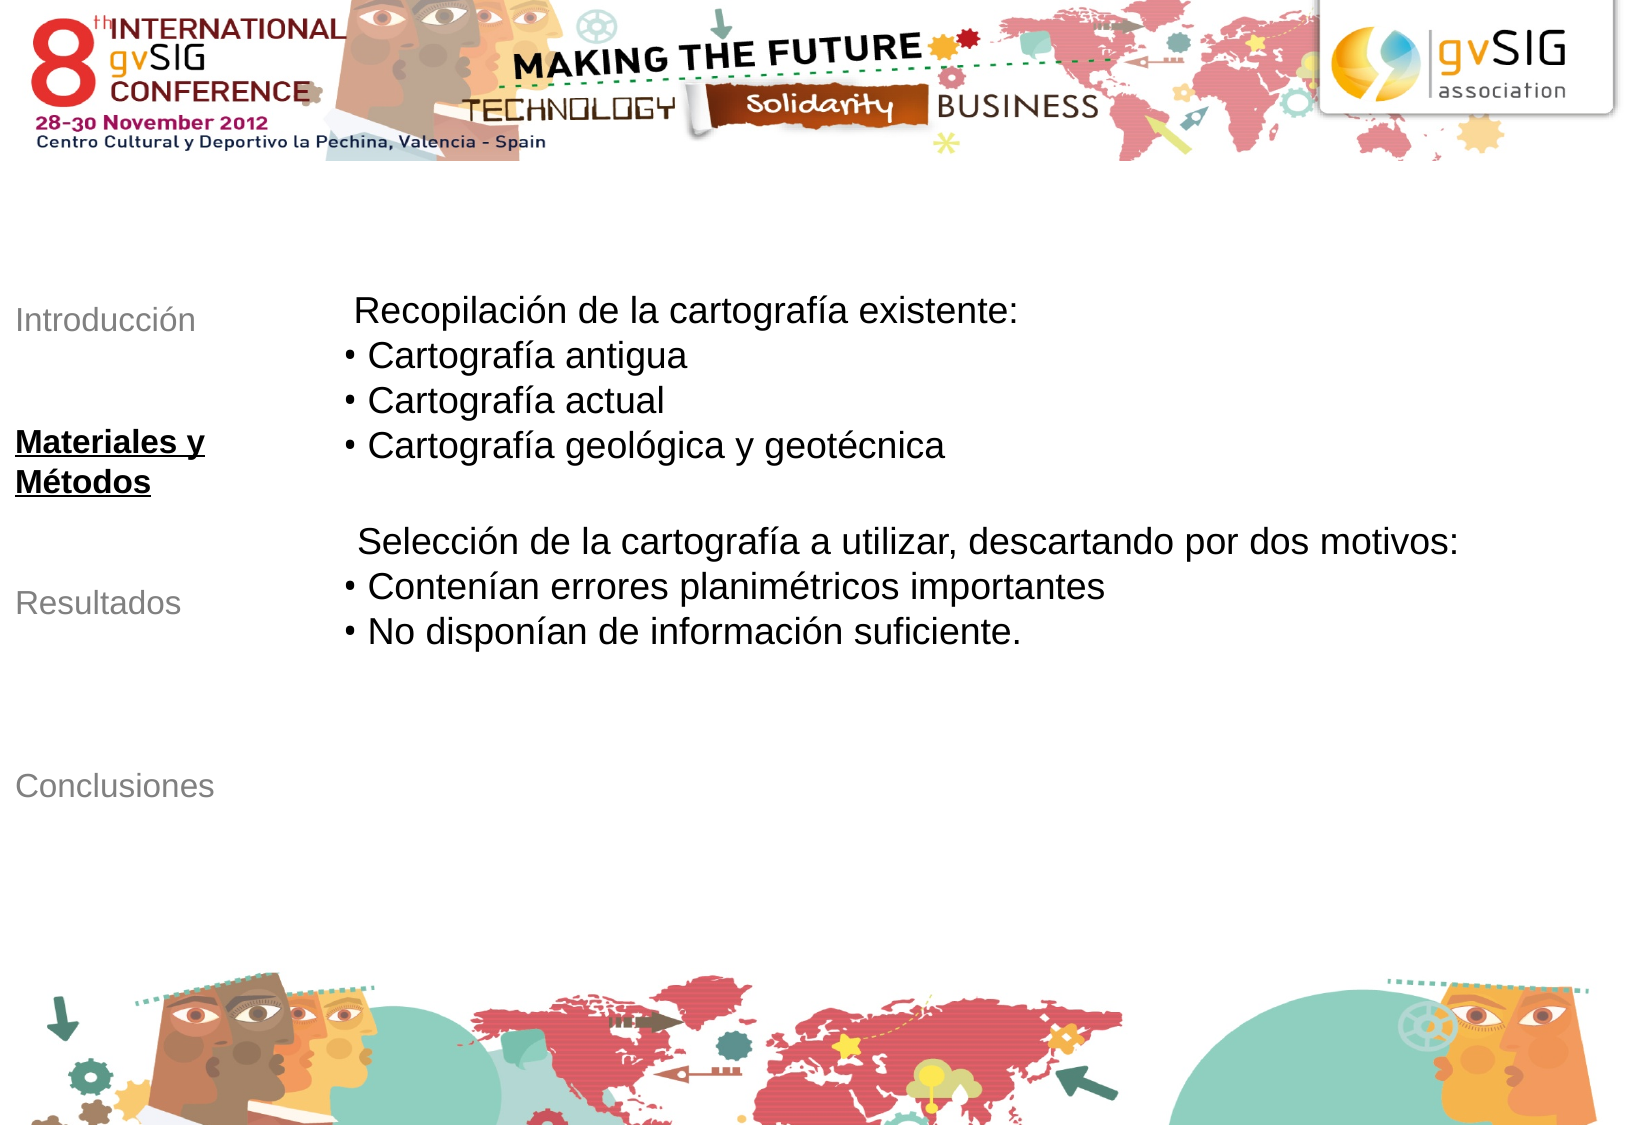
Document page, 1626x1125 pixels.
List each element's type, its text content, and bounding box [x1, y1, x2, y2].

picture [0, 968, 1626, 1125]
text_box Introducción Materiales y Métodos Resultados Conclusiones [0, 290, 257, 812]
text_box Recopilación de la cartografía existente: Cartografía antigua Cartografía actual Cartografía geológica y geotécnica Selección de la cartografía a utilizar, descartando por dos motivos: Contenían errores planimétricos importantes No disponían de información suficiente. [328, 279, 1625, 660]
picture [0, 0, 1625, 161]
